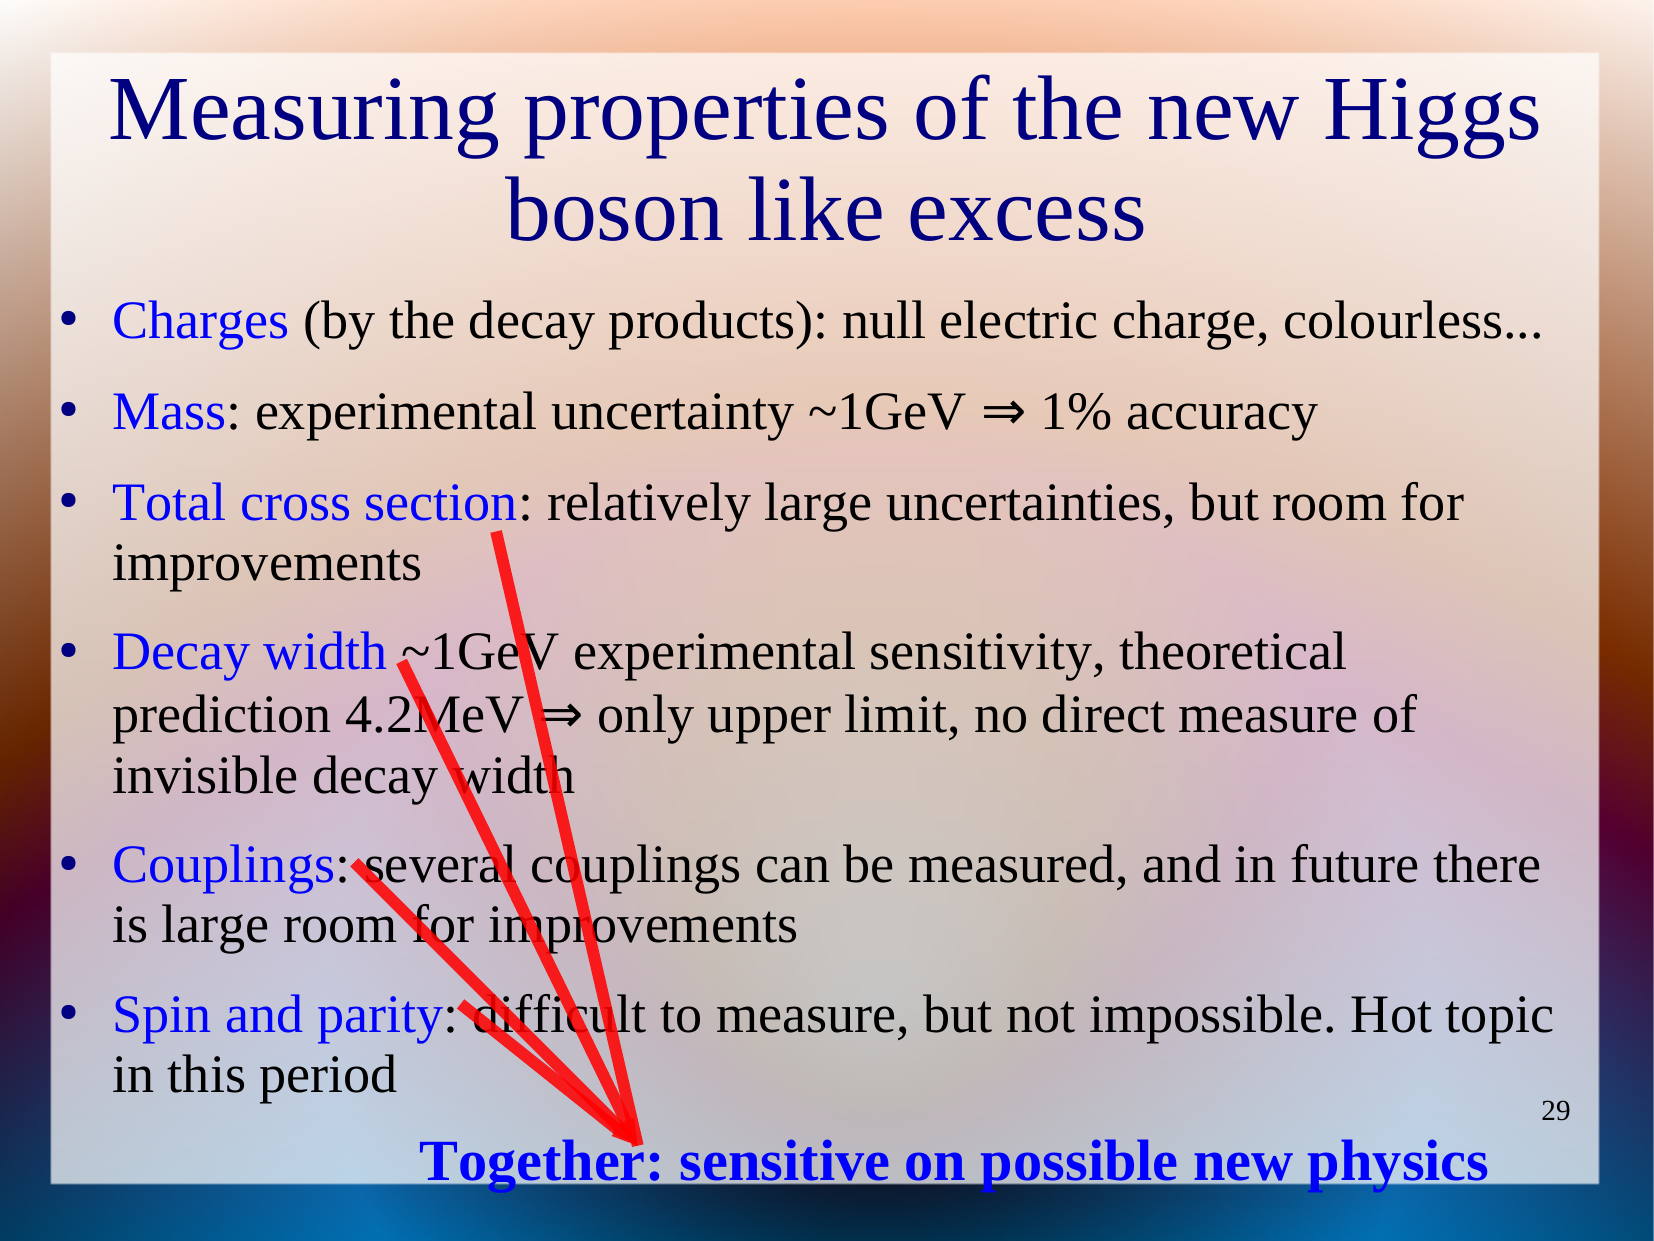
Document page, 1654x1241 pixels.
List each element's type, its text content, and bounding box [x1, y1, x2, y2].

title Measuring properties of the new Higgs boson like excess [82, 55, 1571, 263]
picture [0, 0, 1654, 1241]
list Charges (by the decay products): null electric charge, colourless... Mass: experimental uncertainty ~1GeV ⇒ 1% accuracy Total cross section: relatively large uncertainties, but room for improvements Decay width ~1GeV experimental sensitivity, theoretical prediction 4.2MeV ⇒ only upper limit, no direct measure of invisible decay width Couplings: several couplings can be measured, and in future there is large room for improvements Spin and parity: difficult to measure, but not impossible. Hot topic in this period [41, 290, 1560, 1104]
text_box Together: sensitive on possible new physics [348, 1128, 1589, 1193]
